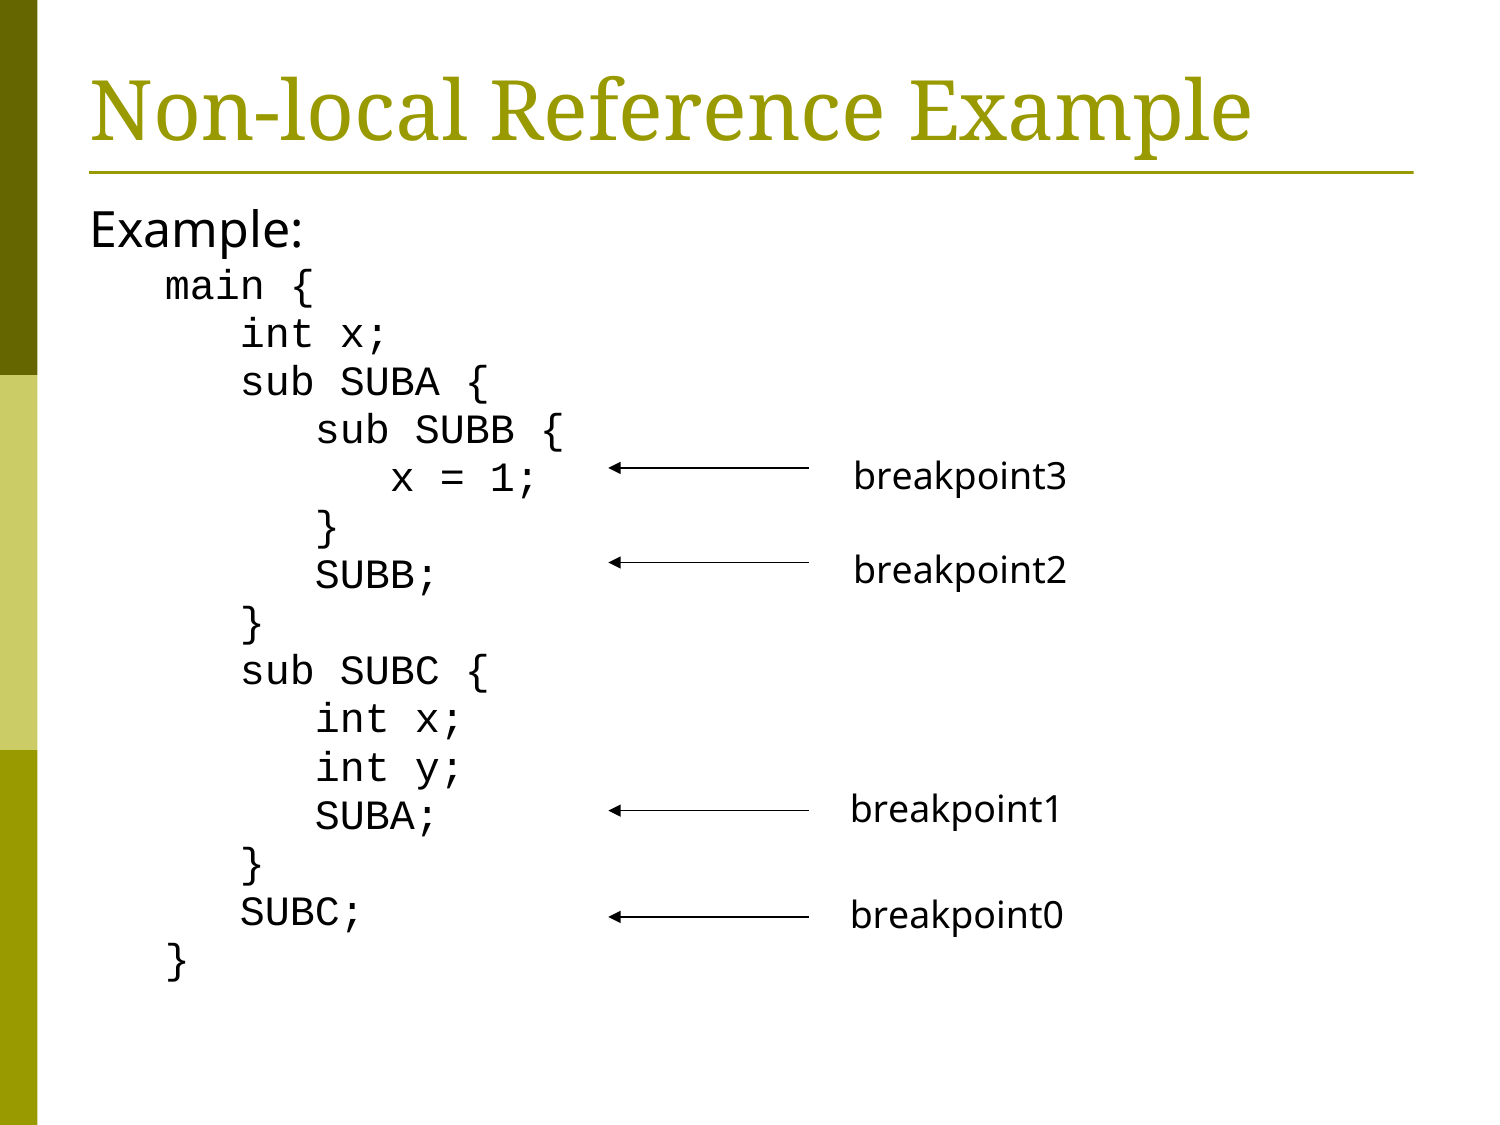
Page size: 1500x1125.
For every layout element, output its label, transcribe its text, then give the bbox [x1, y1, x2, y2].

list Example: main { int x; sub SUBA { sub SUBB { x = 1; } SUBB; } sub SUBC { int x; int y; SUBA; } SUBC; } [75, 196, 1426, 1071]
text_box breakpoint0 [835, 883, 1080, 945]
text_box breakpoint1 [835, 777, 1080, 838]
title Non-local Reference Example [75, 45, 1426, 173]
text_box breakpoint2 [838, 538, 1083, 600]
text_box breakpoint3 [838, 444, 1083, 505]
